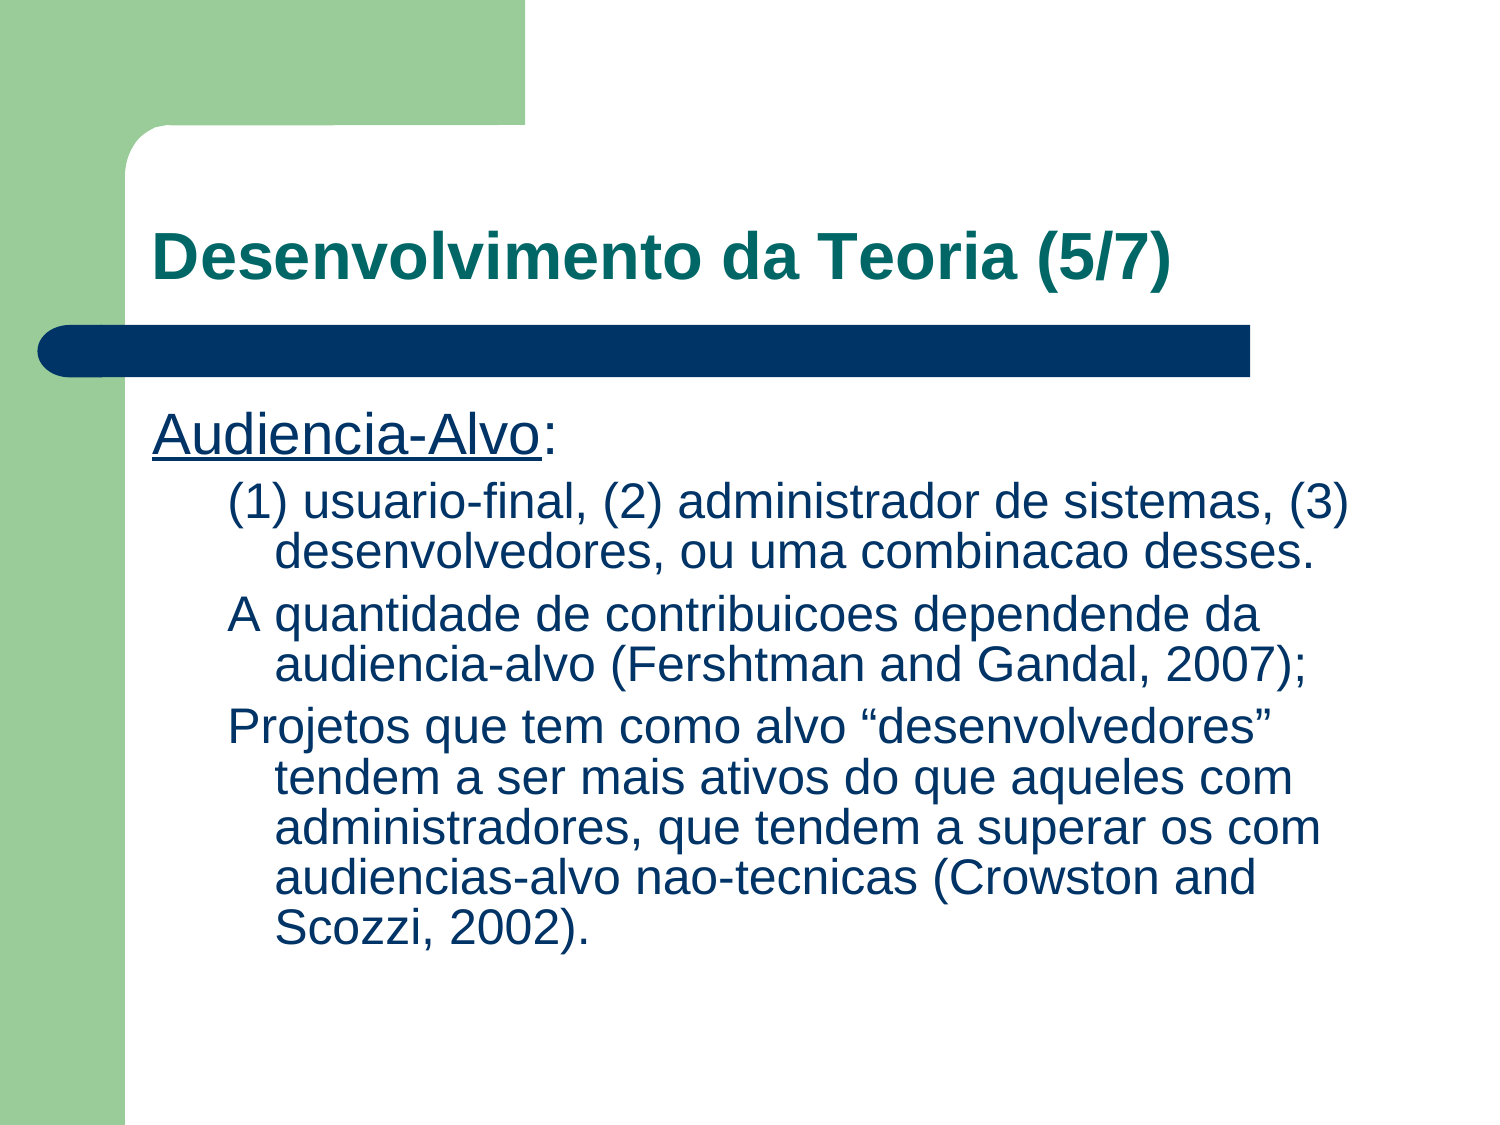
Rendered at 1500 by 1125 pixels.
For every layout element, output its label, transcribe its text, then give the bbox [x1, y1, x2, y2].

list Audiencia-Alvo: (1) usuario-final, (2) administrador de sistemas, (3) desenvolvedores, ou uma combinacao desses. A quantidade de contribuicoes dependende da audiencia-alvo (Fershtman and Gandal, 2007); Projetos que tem como alvo “desenvolvedores” tendem a ser mais ativos do que aqueles com administradores, que tendem a superar os com audiencias-alvo nao-tecnicas (Crowston and Scozzi, 2002). [137, 399, 1400, 1084]
title Desenvolvimento da Teoria (5/7) [136, 136, 1414, 301]
